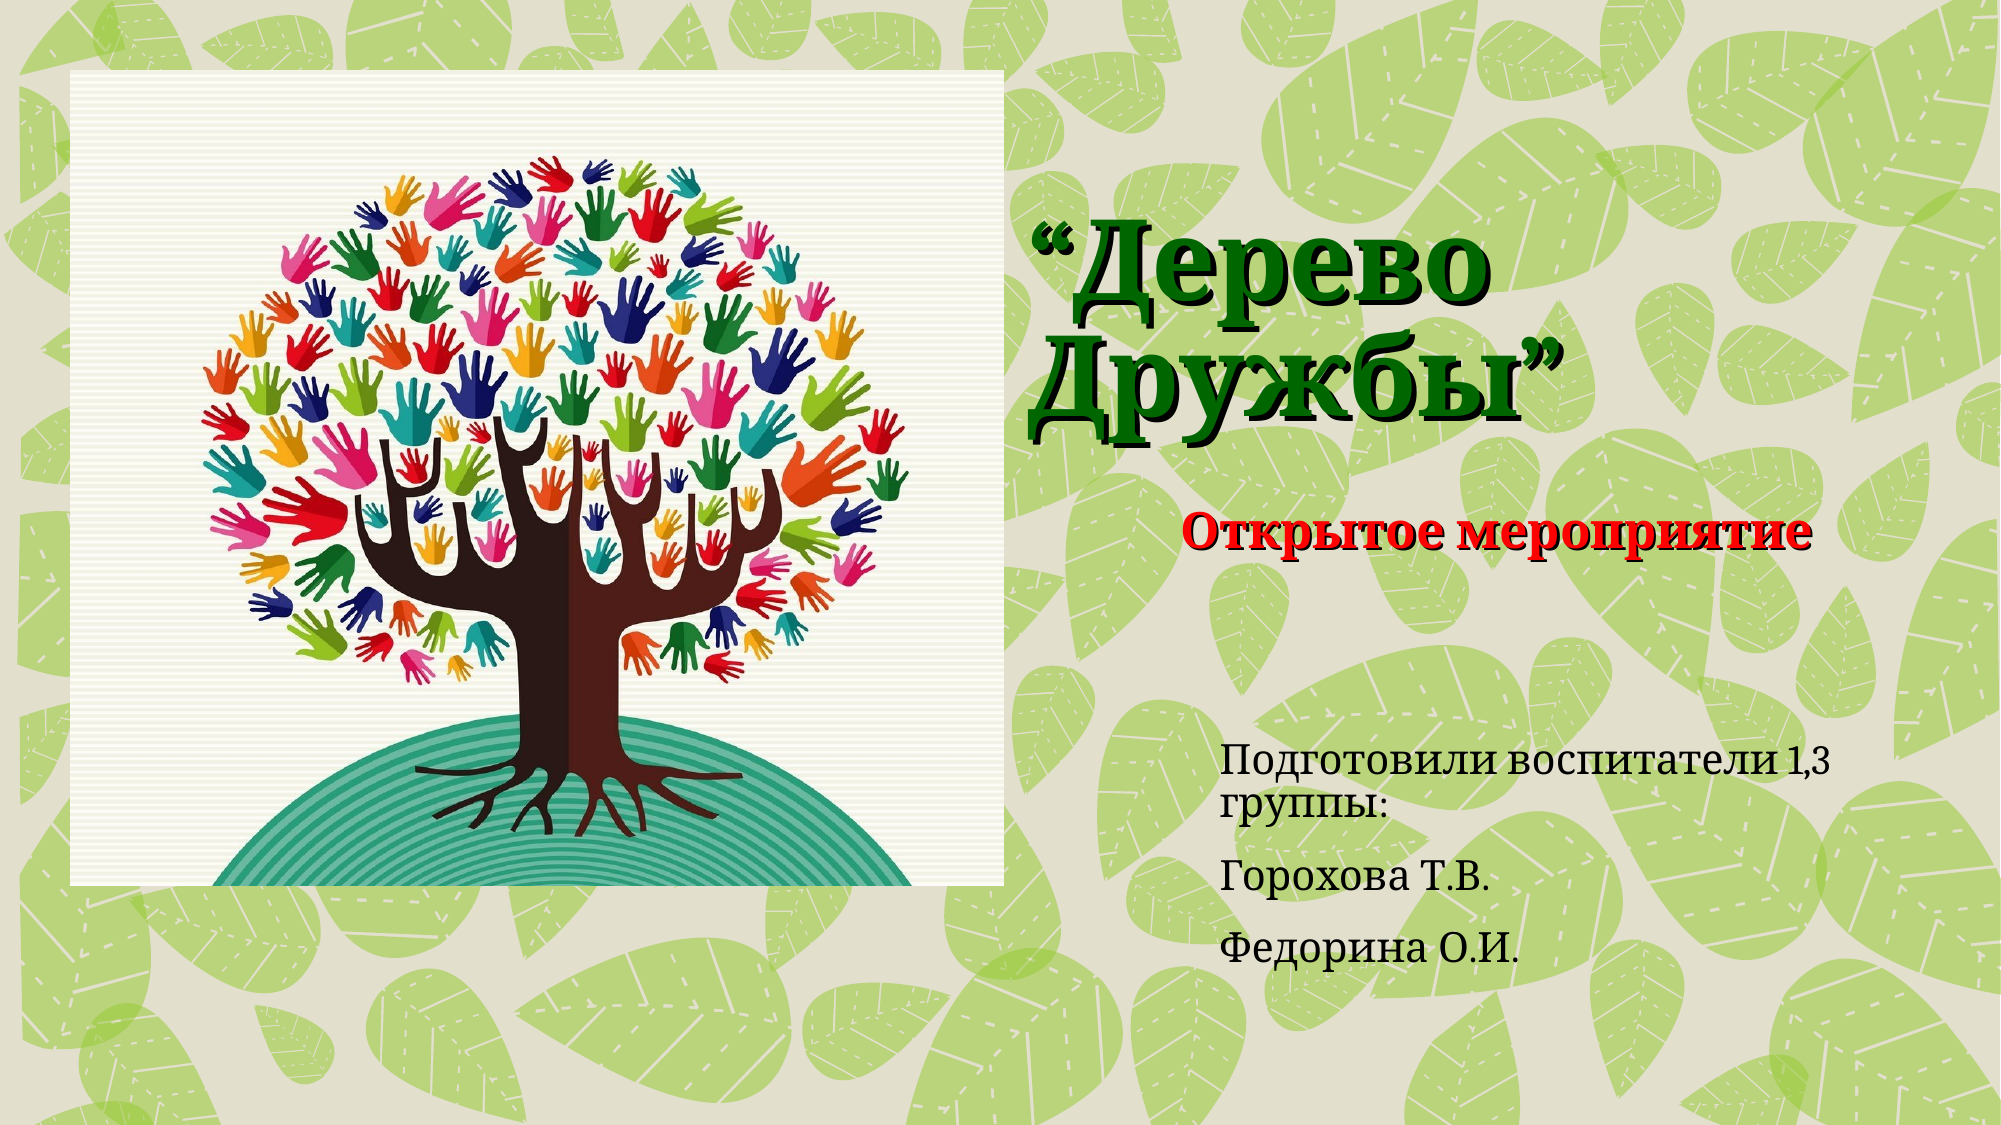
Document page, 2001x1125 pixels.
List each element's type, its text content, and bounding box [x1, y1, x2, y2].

subtitle [249, 787, 1204, 975]
picture [70, 70, 1004, 886]
text_box Подготовили воспитатели 1,3 группы: Горохова Т.В. Федорина О.И. [1204, 732, 1973, 1004]
title [1004, 324, 1750, 754]
text_box “Дерево Дружбы” Открытое мероприятие [1027, 47, 1985, 721]
